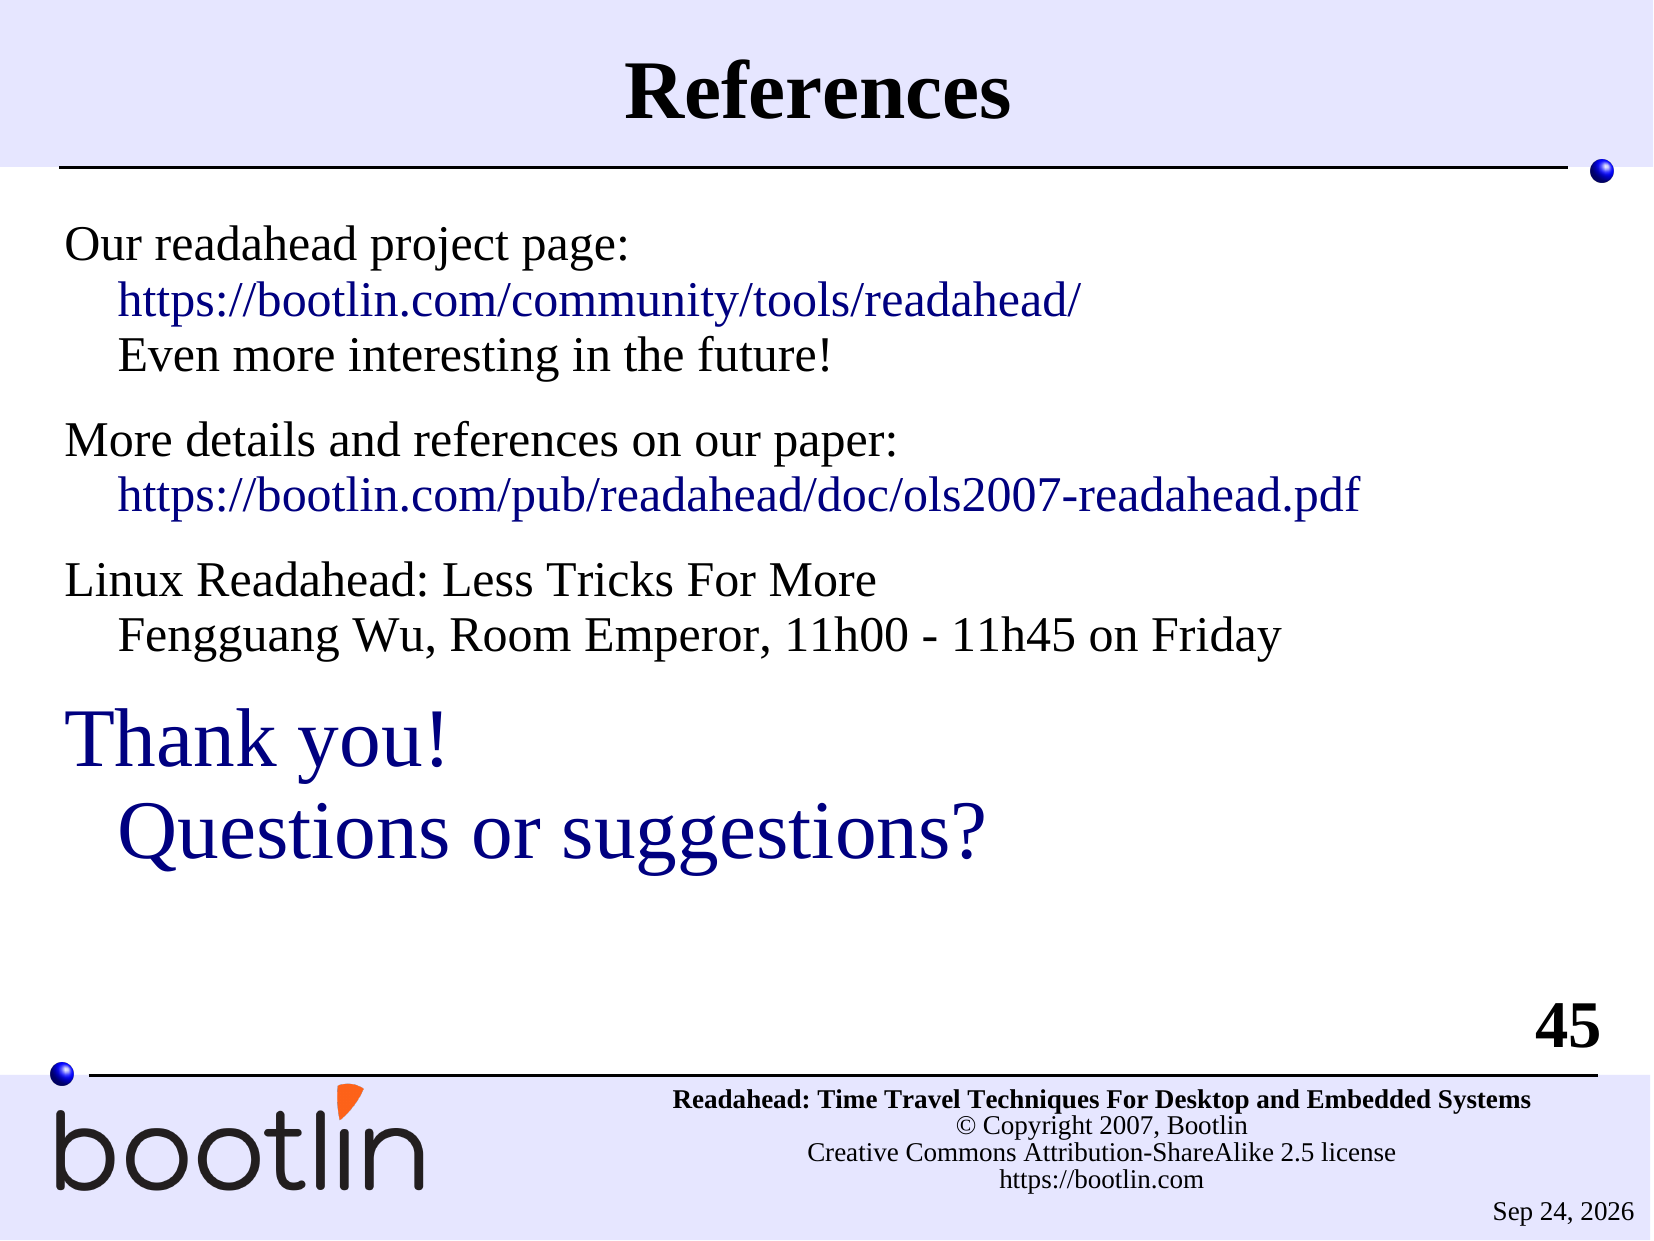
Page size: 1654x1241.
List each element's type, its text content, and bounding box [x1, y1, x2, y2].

title References [33, 29, 1604, 153]
list Our readahead project page: https://bootlin.com/community/tools/readahead/ Even more interesting in the future! More details and references on our paper: https://bootlin.com/pub/readahead/doc/ols2007-readahead.pdf Linux Readahead: Less Tricks For More Fengguang Wu, Room Emperor, 11h00 - 11h45 on Friday Thank you! Questions or suggestions? [46, 216, 1607, 1066]
picture [17, 1060, 462, 1230]
